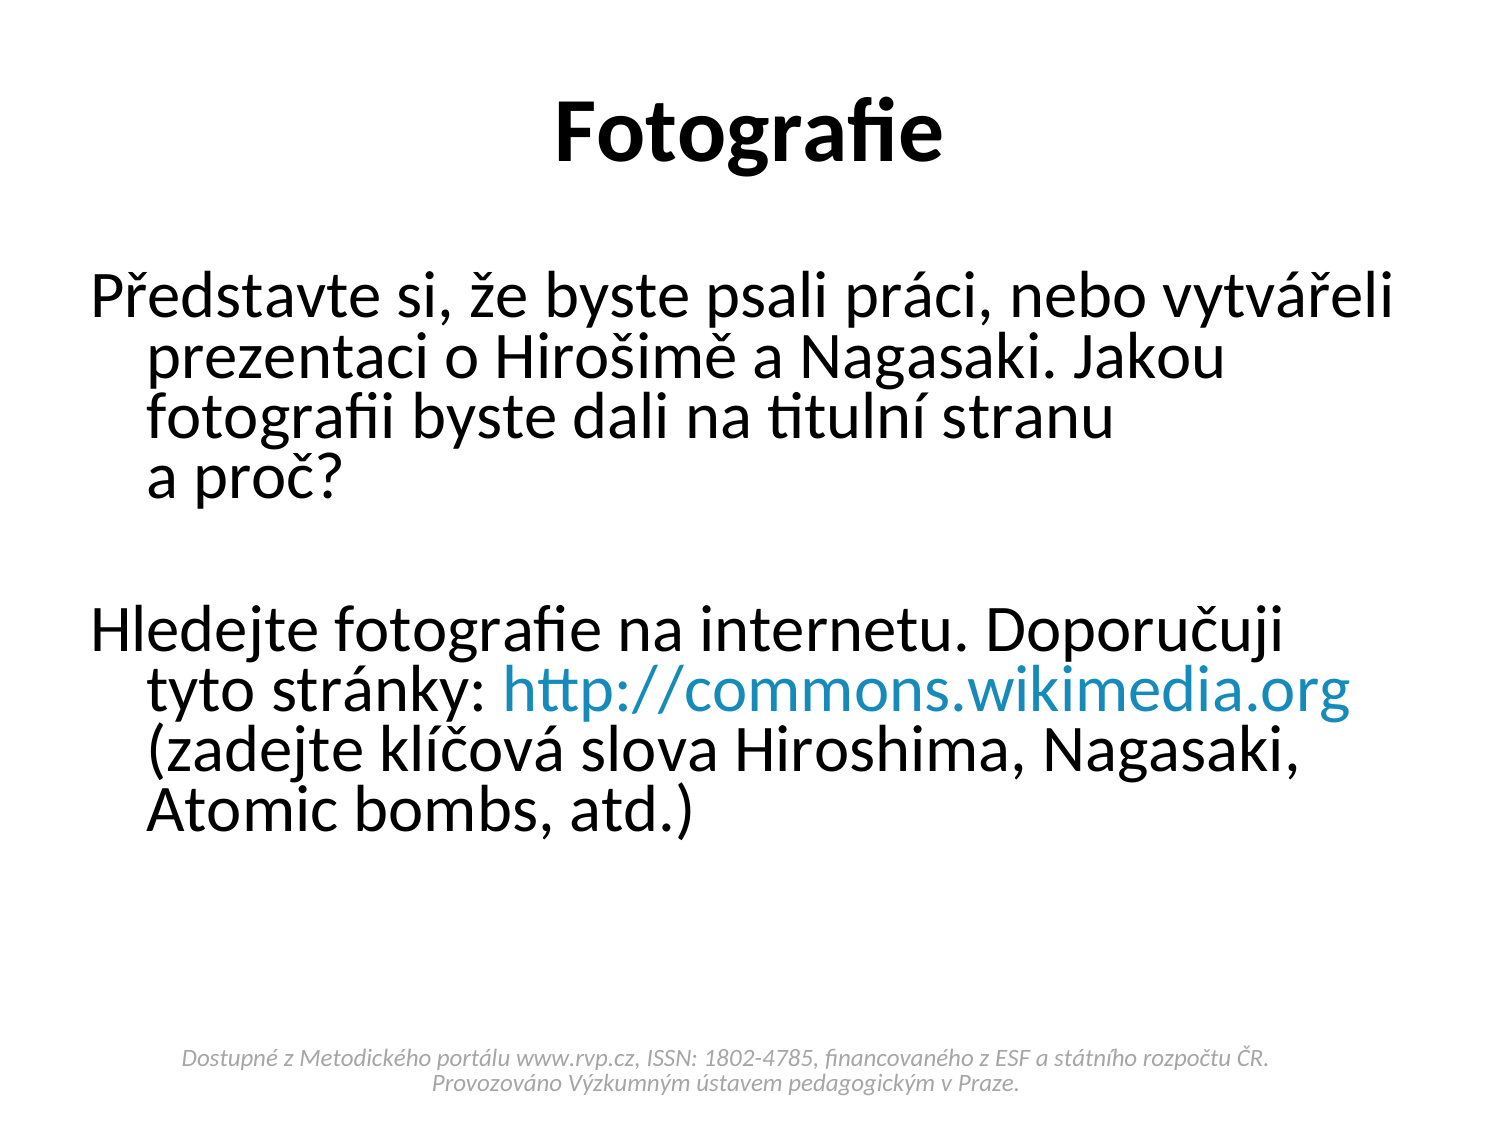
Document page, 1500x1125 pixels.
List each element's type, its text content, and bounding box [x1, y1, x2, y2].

title Fotografie [75, 45, 1426, 233]
list Představte si, že byste psali práci, nebo vytvářeli prezentaci o Hirošimě a Nagasaki. Jakou fotografii byste dali na titulní stranu a proč? Hledejte fotografie na internetu. Doporučuji tyto stránky: http://commons.wikimedia.org (zadejte klíčová slova Hiroshima, Nagasaki, Atomic bombs, atd.) [75, 262, 1426, 1006]
text_box Dostupné z Metodického portálu www.rvp.cz, ISSN: 1802-4785, financovaného z ESF a státního rozpočtu ČR. Provozováno Výzkumným ústavem pedagogickým v Praze. [105, 1042, 1348, 1103]
